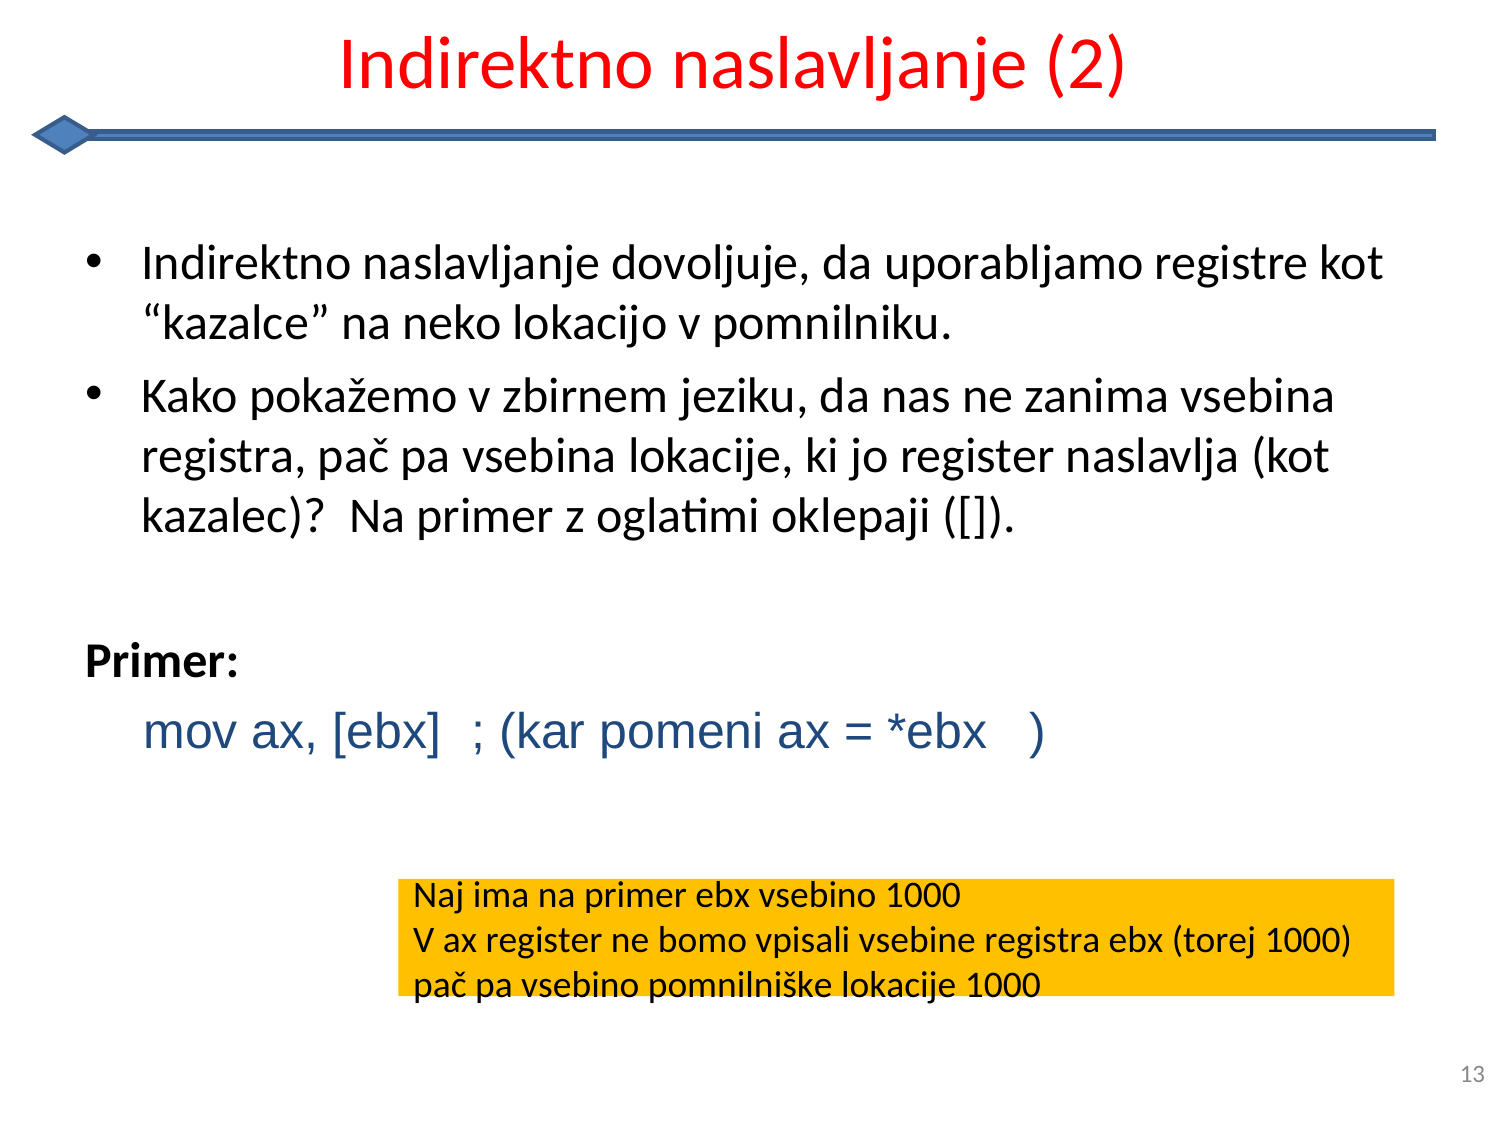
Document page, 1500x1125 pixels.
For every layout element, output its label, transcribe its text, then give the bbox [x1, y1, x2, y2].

text_box mov ax, [ebx] ; (kar pomeni ax = *ebx ) [128, 691, 1289, 767]
list Indirektno naslavljanje dovoljuje, da uporabljamo registre kot “kazalce” na neko lokacijo v pomnilniku. Kako pokažemo v zbirnem jeziku, da nas ne zanima vsebina registra, pač pa vsebina lokacije, ki jo register naslavlja (kot kazalec)? Na primer z oglatimi oklepaji ([]). Primer: [70, 222, 1454, 768]
text_box Naj ima na primer ebx vsebino 1000 V ax register ne bomo vpisali vsebine registra ebx (torej 1000) pač pa vsebino pomnilniške lokacije 1000 [398, 878, 1395, 997]
title Indirektno naslavljanje (2) [58, 0, 1409, 118]
text_box <number> [1149, 1042, 1500, 1103]
